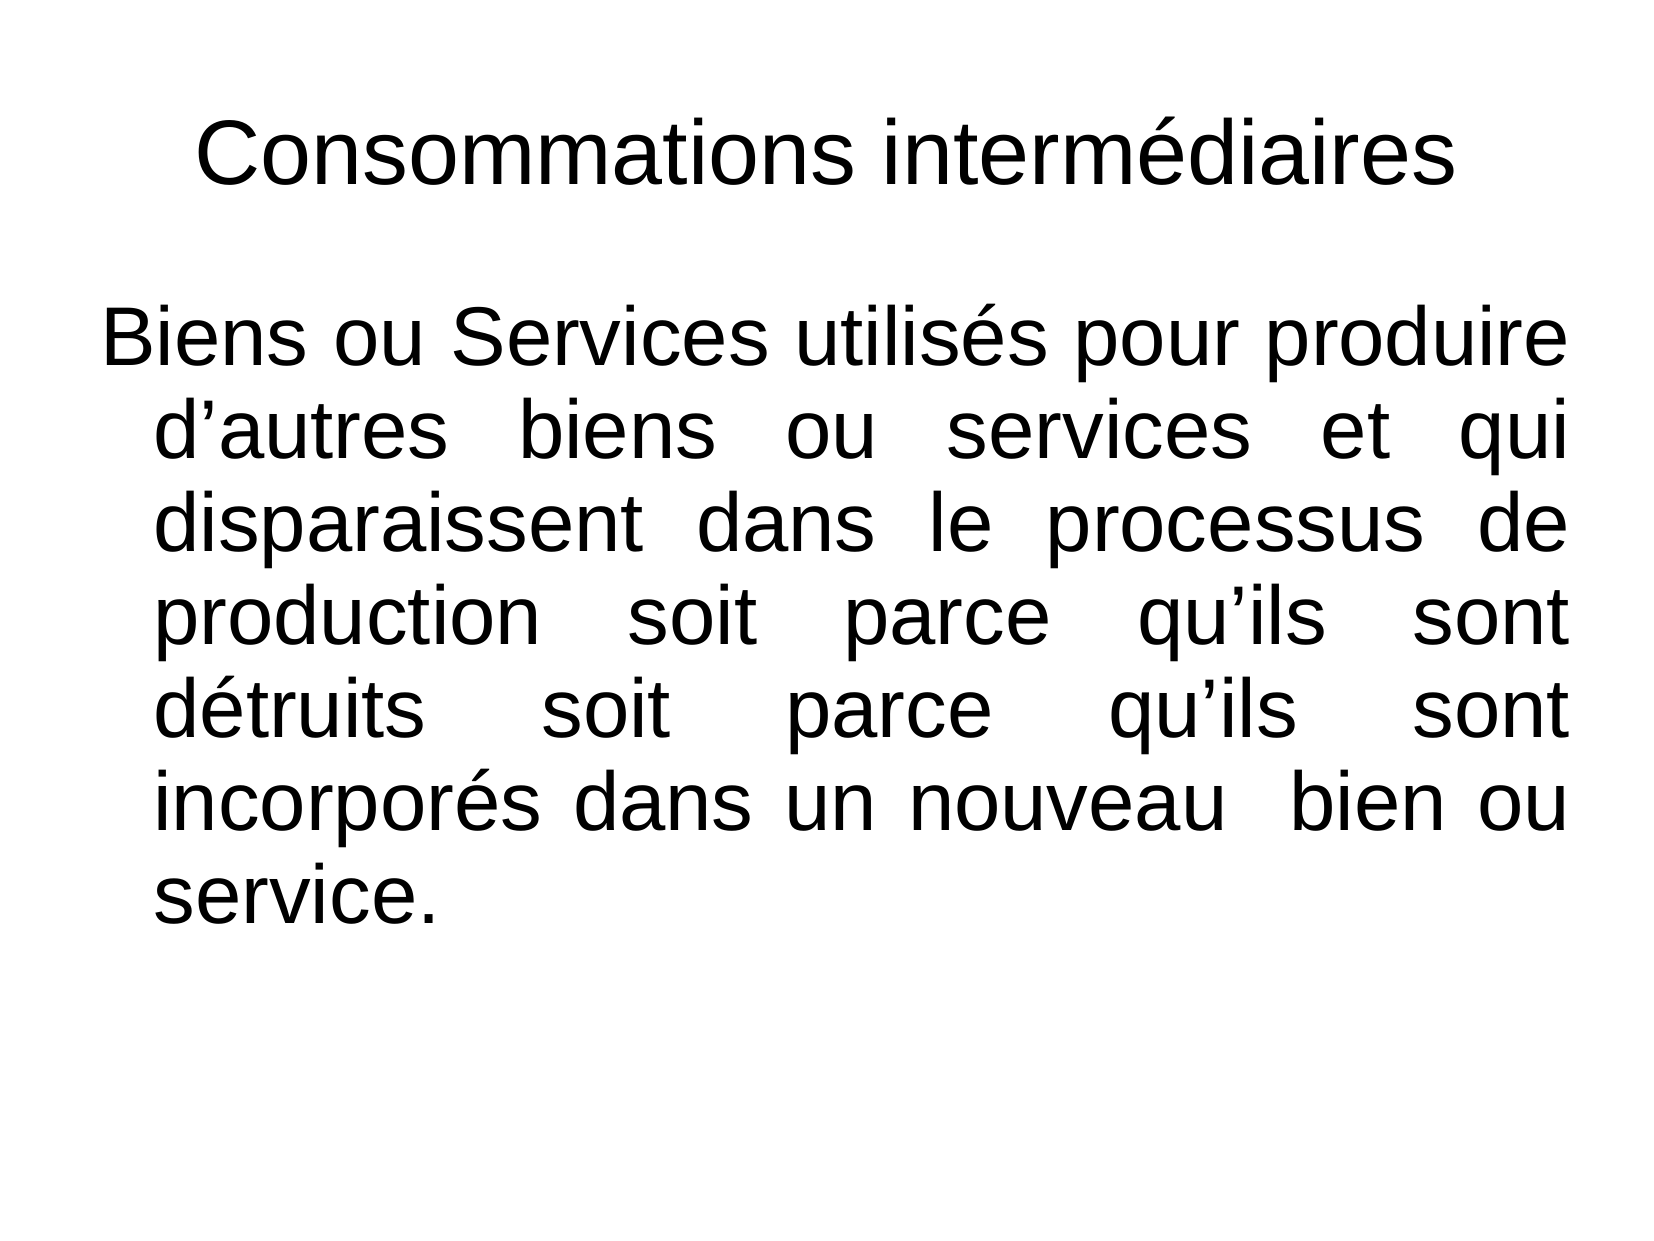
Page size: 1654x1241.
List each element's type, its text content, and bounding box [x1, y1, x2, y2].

list Biens ou Services utilisés pour produire d’autres biens ou services et qui disparaissent dans le processus de production soit parce qu’ils sont détruits soit parce qu’ils sont incorporés dans un nouveau bien ou service. [82, 290, 1571, 1109]
title Consommations intermédiaires [82, 49, 1571, 257]
